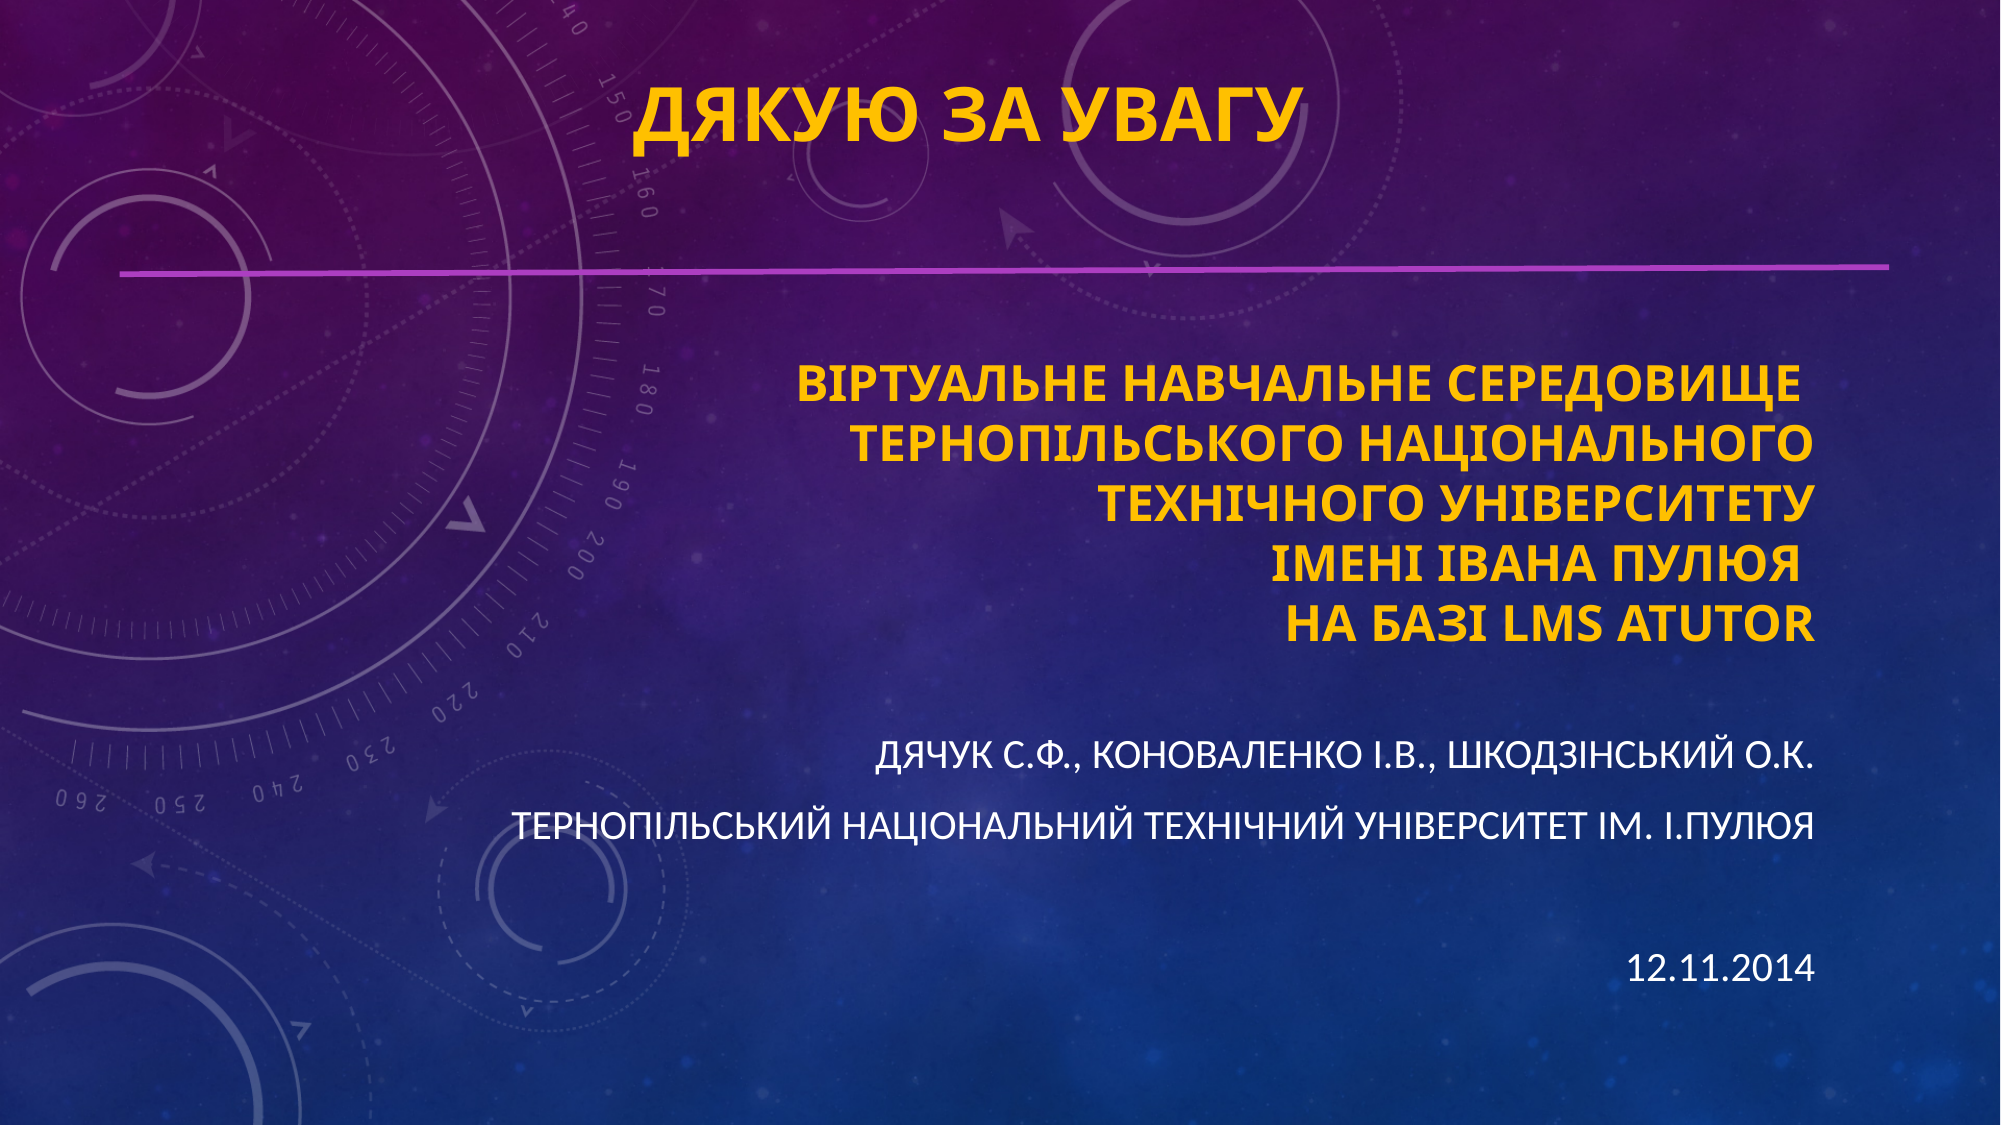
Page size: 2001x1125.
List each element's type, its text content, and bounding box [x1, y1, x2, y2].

title ВІРТУАЛЬНЕ НАВЧАЛЬНЕ СЕРЕДОВИЩЕ ТЕРНОПІЛЬСЬКОГО НАЦІОНАЛЬНОГО ТЕХНІЧНОГО УНІВЕРСИТЕТУ ІМЕНІ ІВАНА ПУЛЮЯ НА БАЗІ LMS ATUTOR [564, 339, 1831, 719]
picture [0, 0, 2001, 1125]
text_box ДЯКУЮ ЗА УВАГУ [138, 28, 1801, 164]
subtitle Дячук С.Ф., Коноваленко І.В., Шкодзінський О.К. Тернопільський національний технічний університет ім. І.Пулюя 12.11.2014 [491, 719, 1831, 1019]
